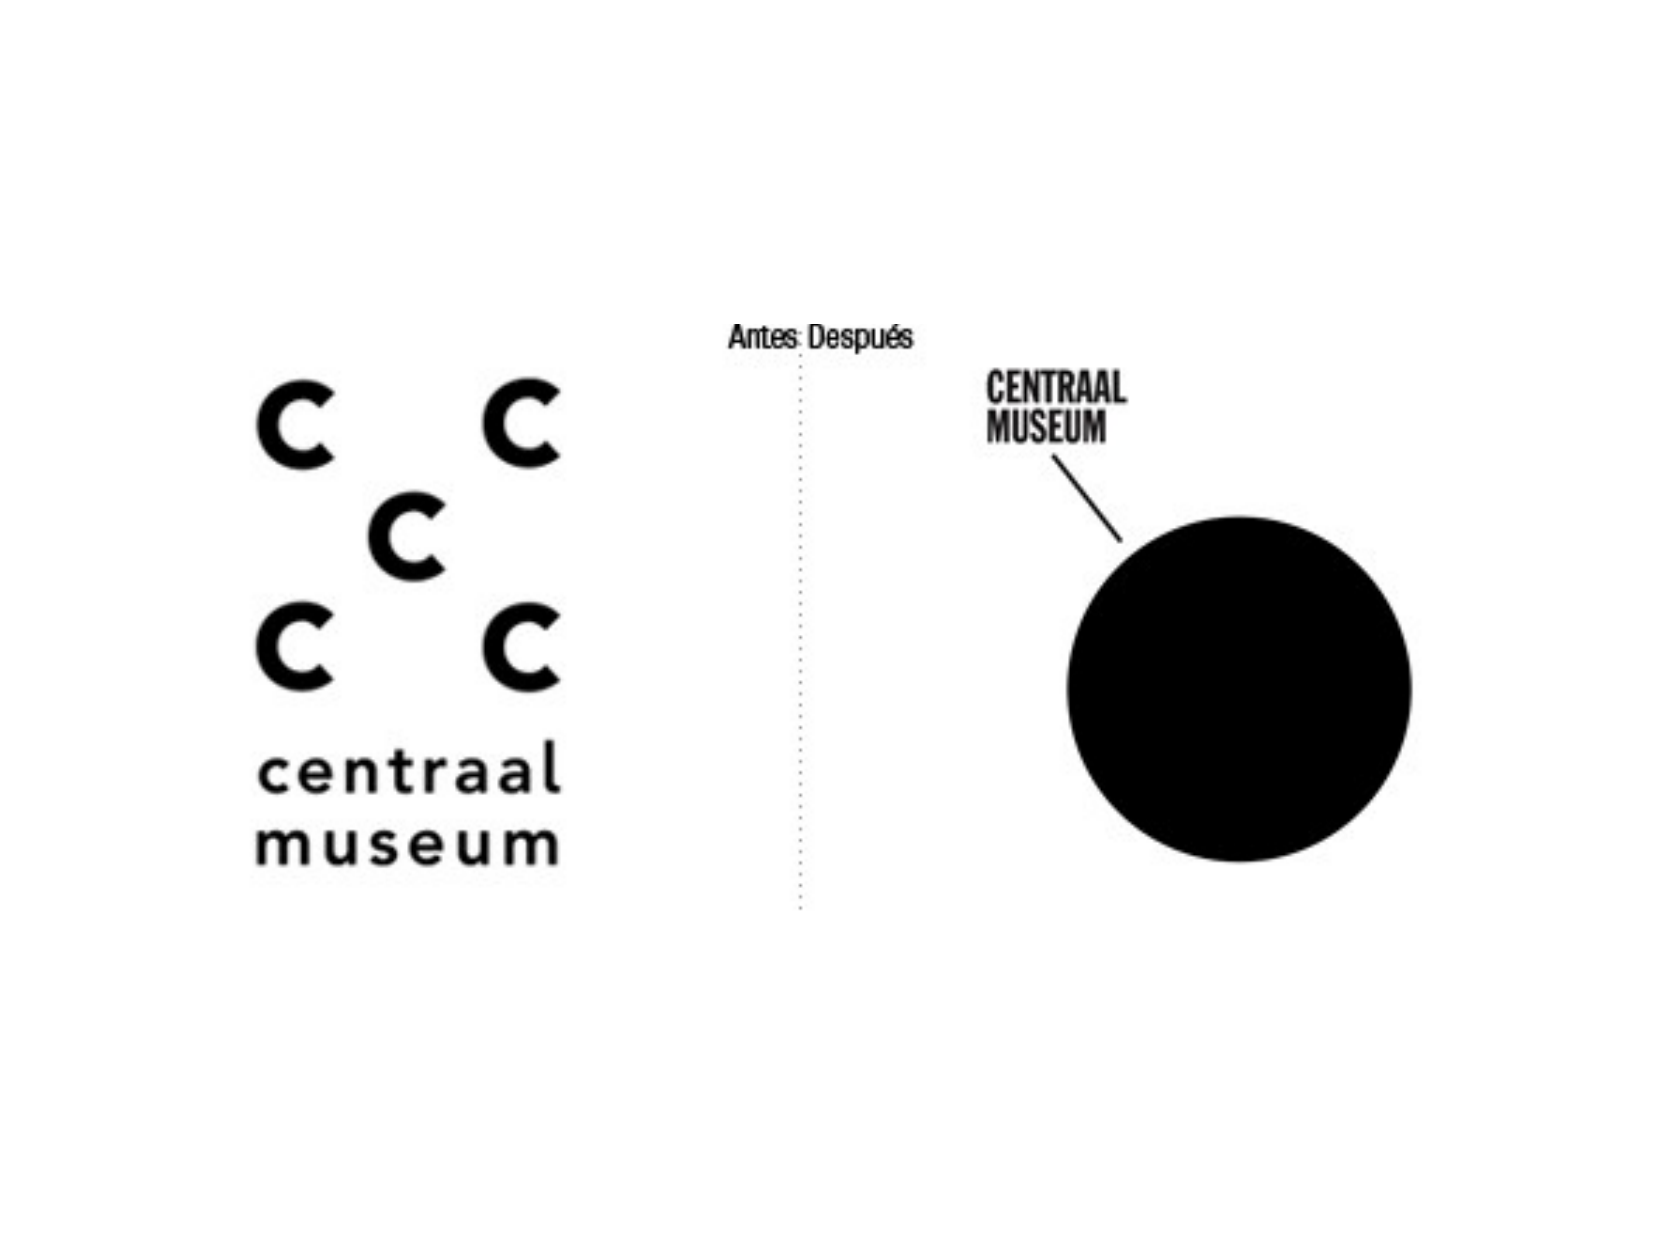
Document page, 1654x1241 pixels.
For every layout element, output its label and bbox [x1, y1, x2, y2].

picture [49, 324, 1596, 916]
